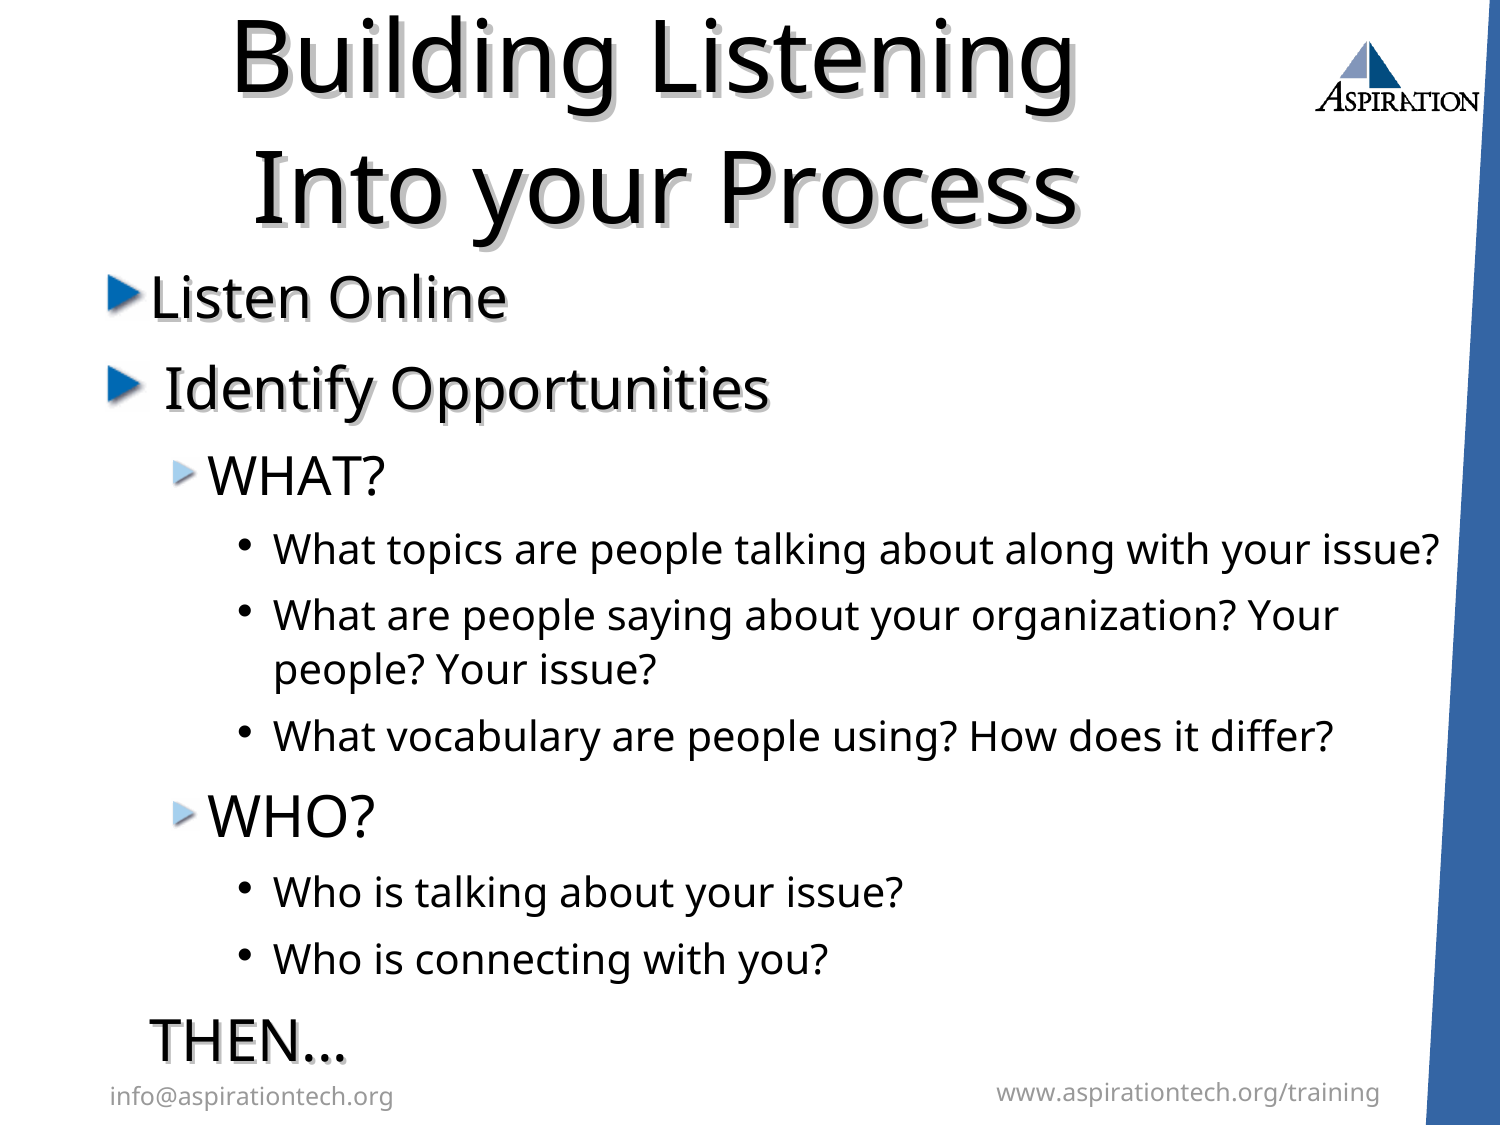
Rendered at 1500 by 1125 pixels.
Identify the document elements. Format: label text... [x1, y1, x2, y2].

list Listen Online Identify Opportunities WHAT? What topics are people talking about along with your issue? What are people saying about your organization? Your people? Your issue? What vocabulary are people using? How does it differ? WHO? Who is talking about your issue? Who is connecting with you? THEN... [49, 256, 1447, 1074]
title Building Listening Into your Process [49, 19, 1284, 206]
picture [1315, 41, 1480, 120]
